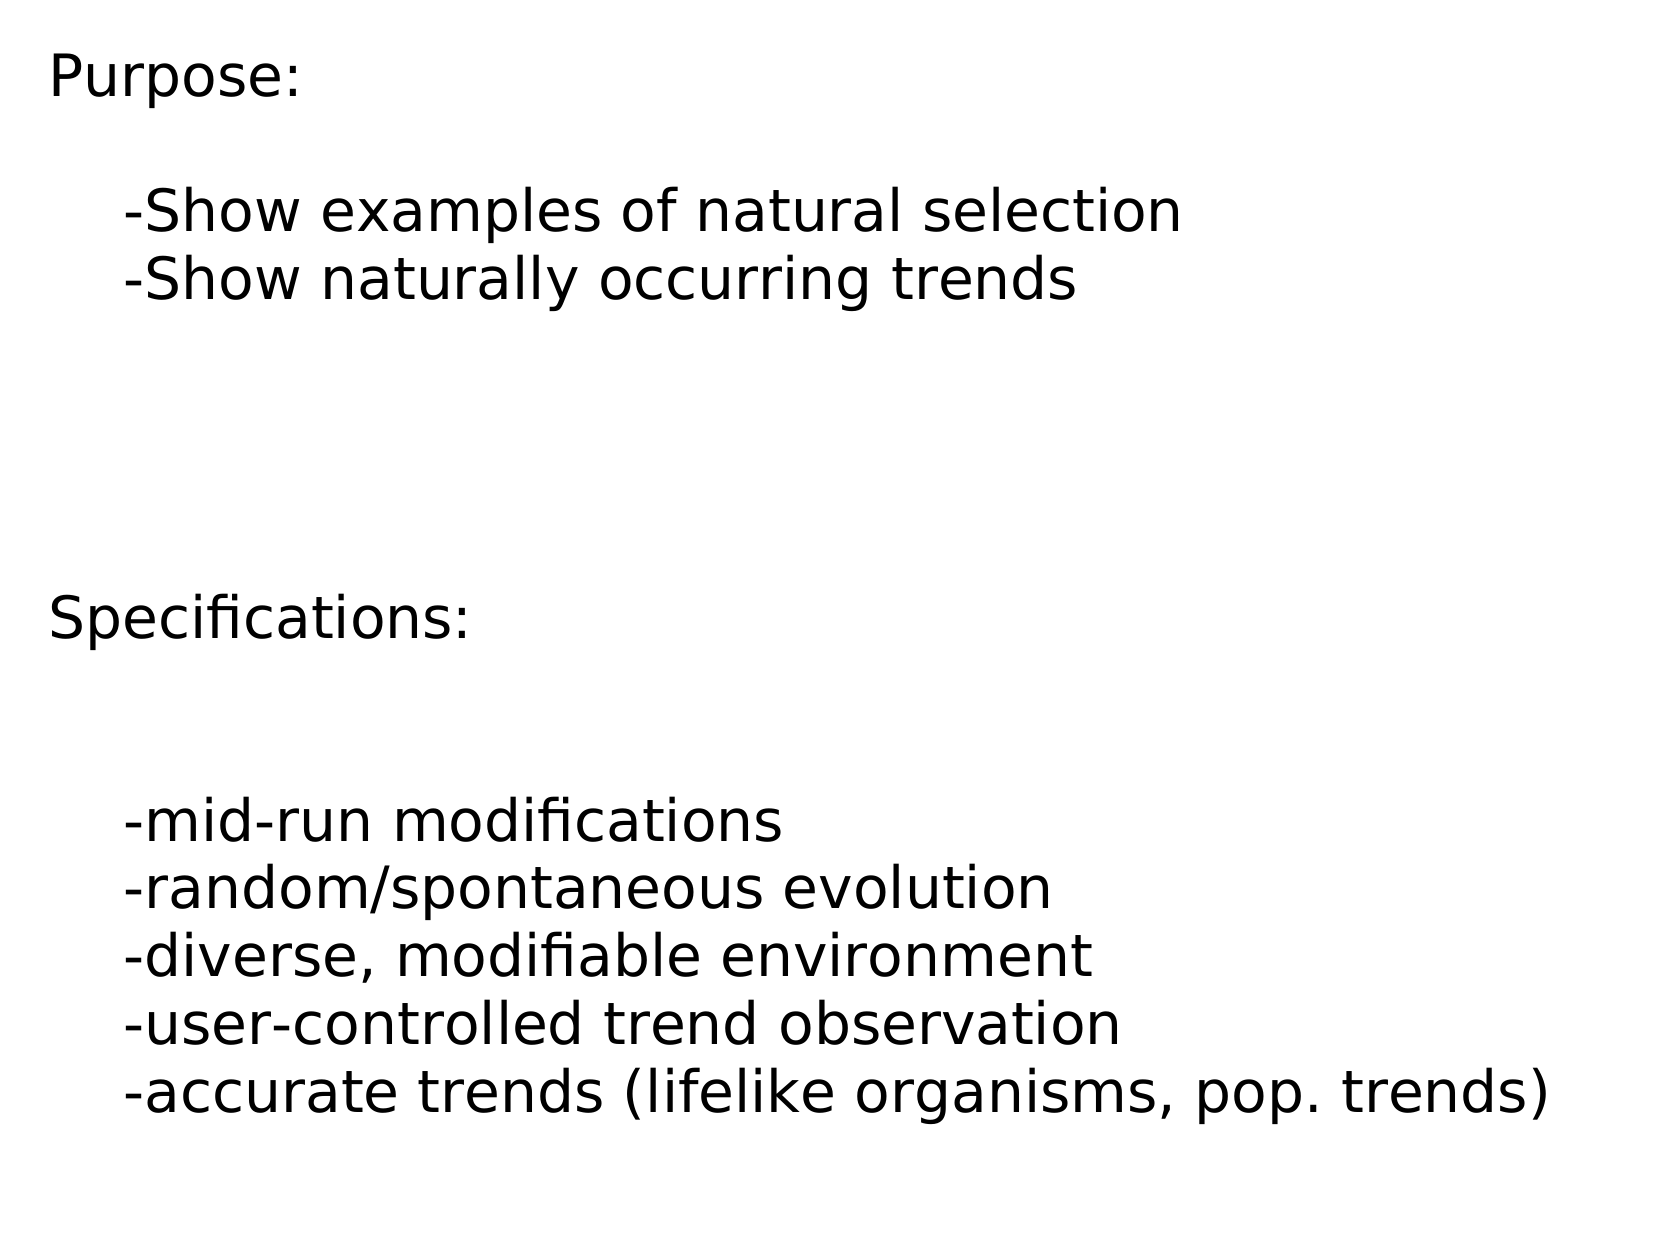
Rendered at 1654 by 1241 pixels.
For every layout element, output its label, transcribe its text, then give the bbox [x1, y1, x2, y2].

text_box Purpose: -Show examples of natural selection -Show naturally occurring trends Specifications: -mid-run modifications -random/spontaneous evolution -diverse, modifiable environment -user-controlled trend observation -accurate trends (lifelike organisms, pop. trends) [33, 34, 1654, 1241]
